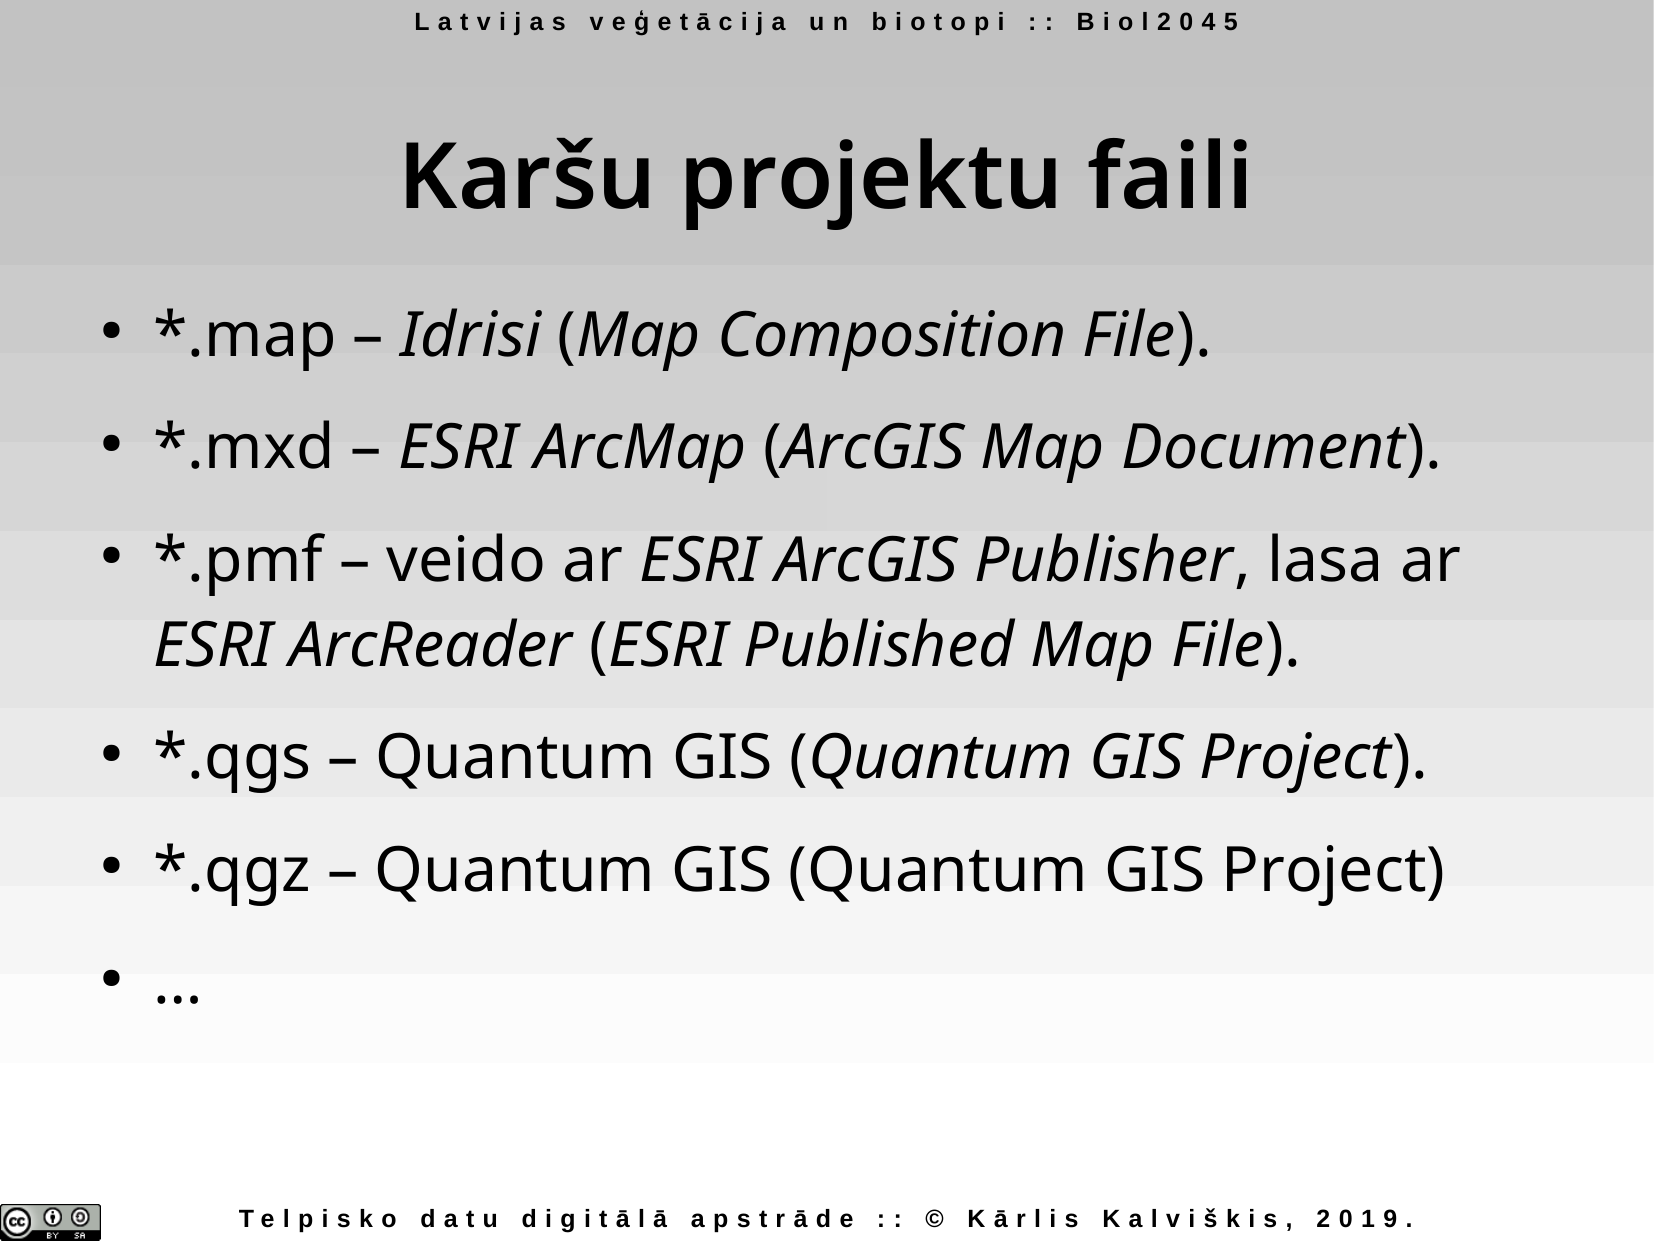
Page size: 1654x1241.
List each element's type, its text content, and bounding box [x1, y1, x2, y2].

picture [0, 0, 1654, 1241]
title Karšu projektu faili [29, 49, 1625, 296]
list *.map – Idrisi (Map Composition File). *.mxd – ESRI ArcMap (ArcGIS Map Document). *.pmf – veido ar ESRI ArcGIS Publisher, lasa ar ESRI ArcReader (ESRI Published Map File). *.qgs – Quantum GIS (Quantum GIS Project). *.qgz – Quantum GIS (Quantum GIS Project) … [82, 289, 1571, 1098]
